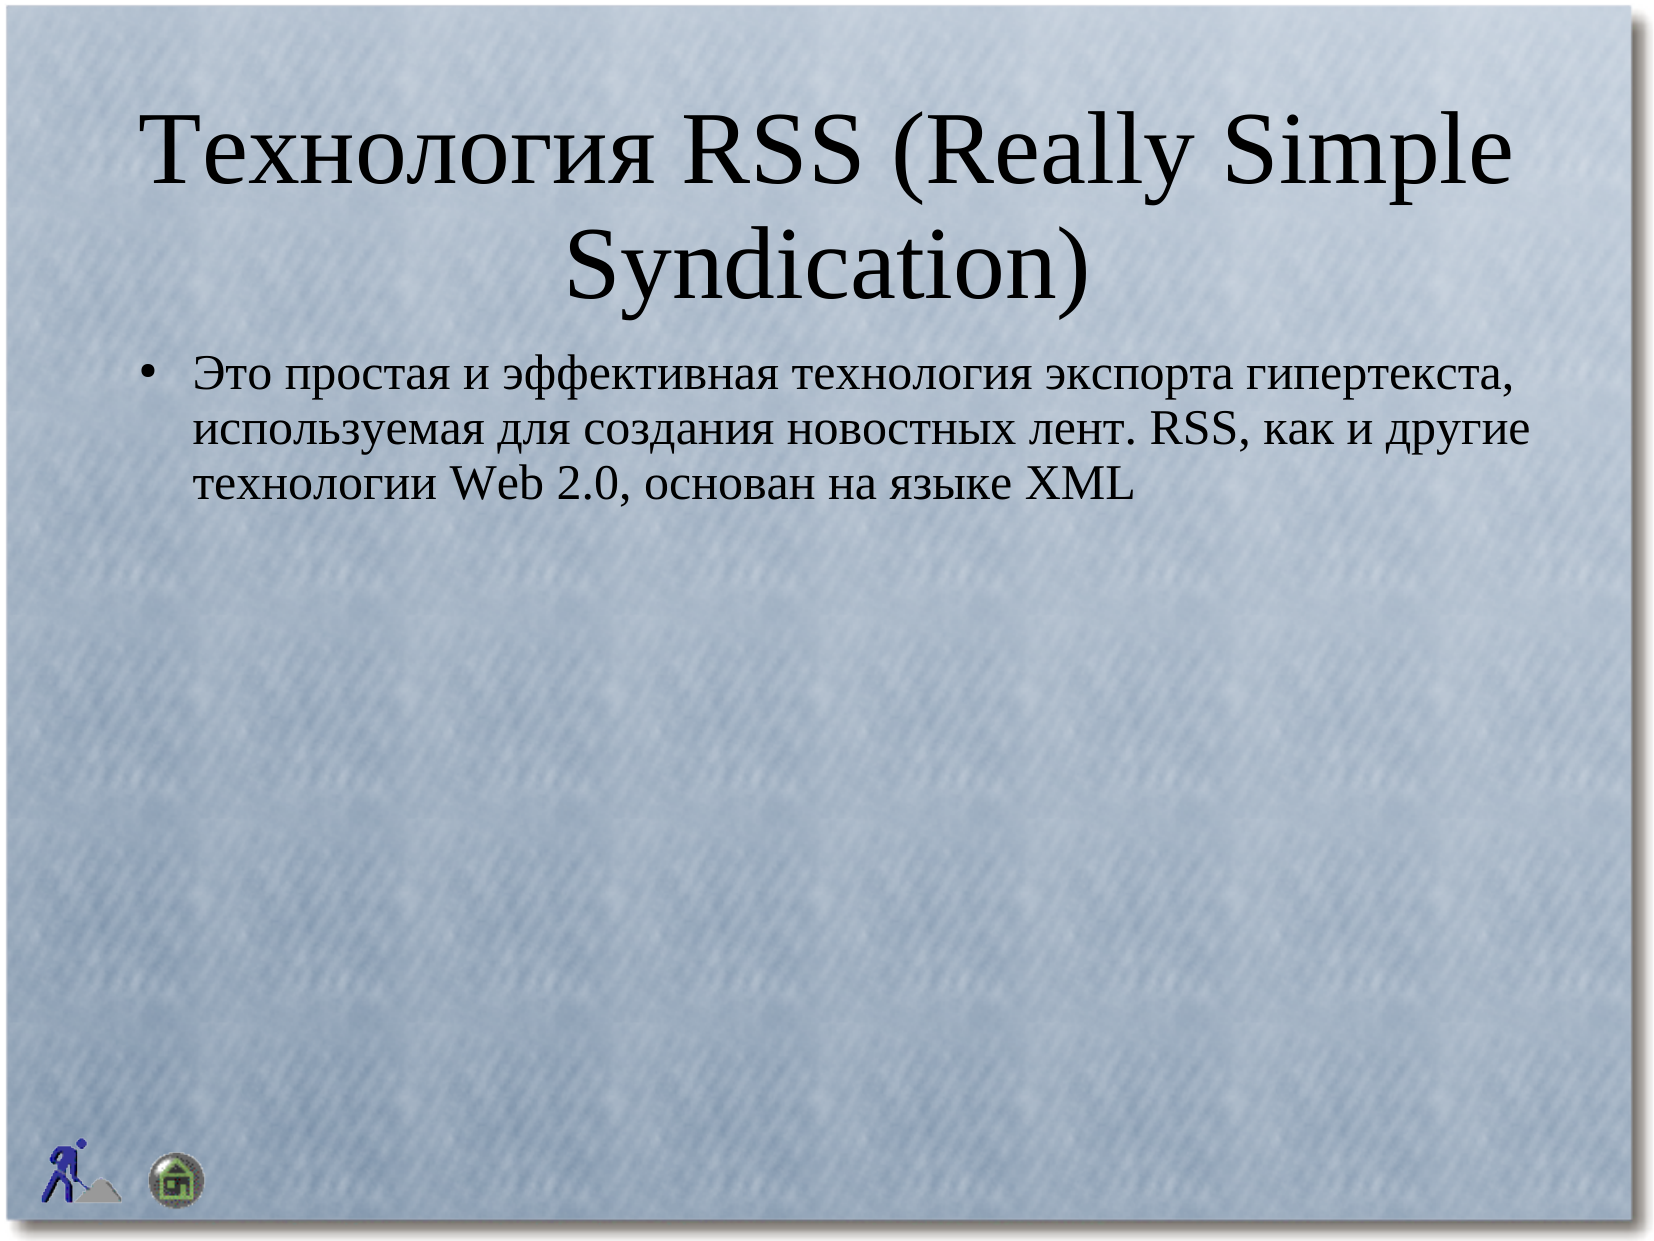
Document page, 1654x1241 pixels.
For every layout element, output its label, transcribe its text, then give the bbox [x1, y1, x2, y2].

title Технология RSS (Really Simple Syndication) [121, 91, 1534, 322]
list Это простая и эффективная технология экспорта гипертекста, используемая для создания новостных лент. RSS, как и другие технологии Web 2.0, основан на языке XML [121, 344, 1534, 1127]
picture [0, 0, 1654, 1241]
